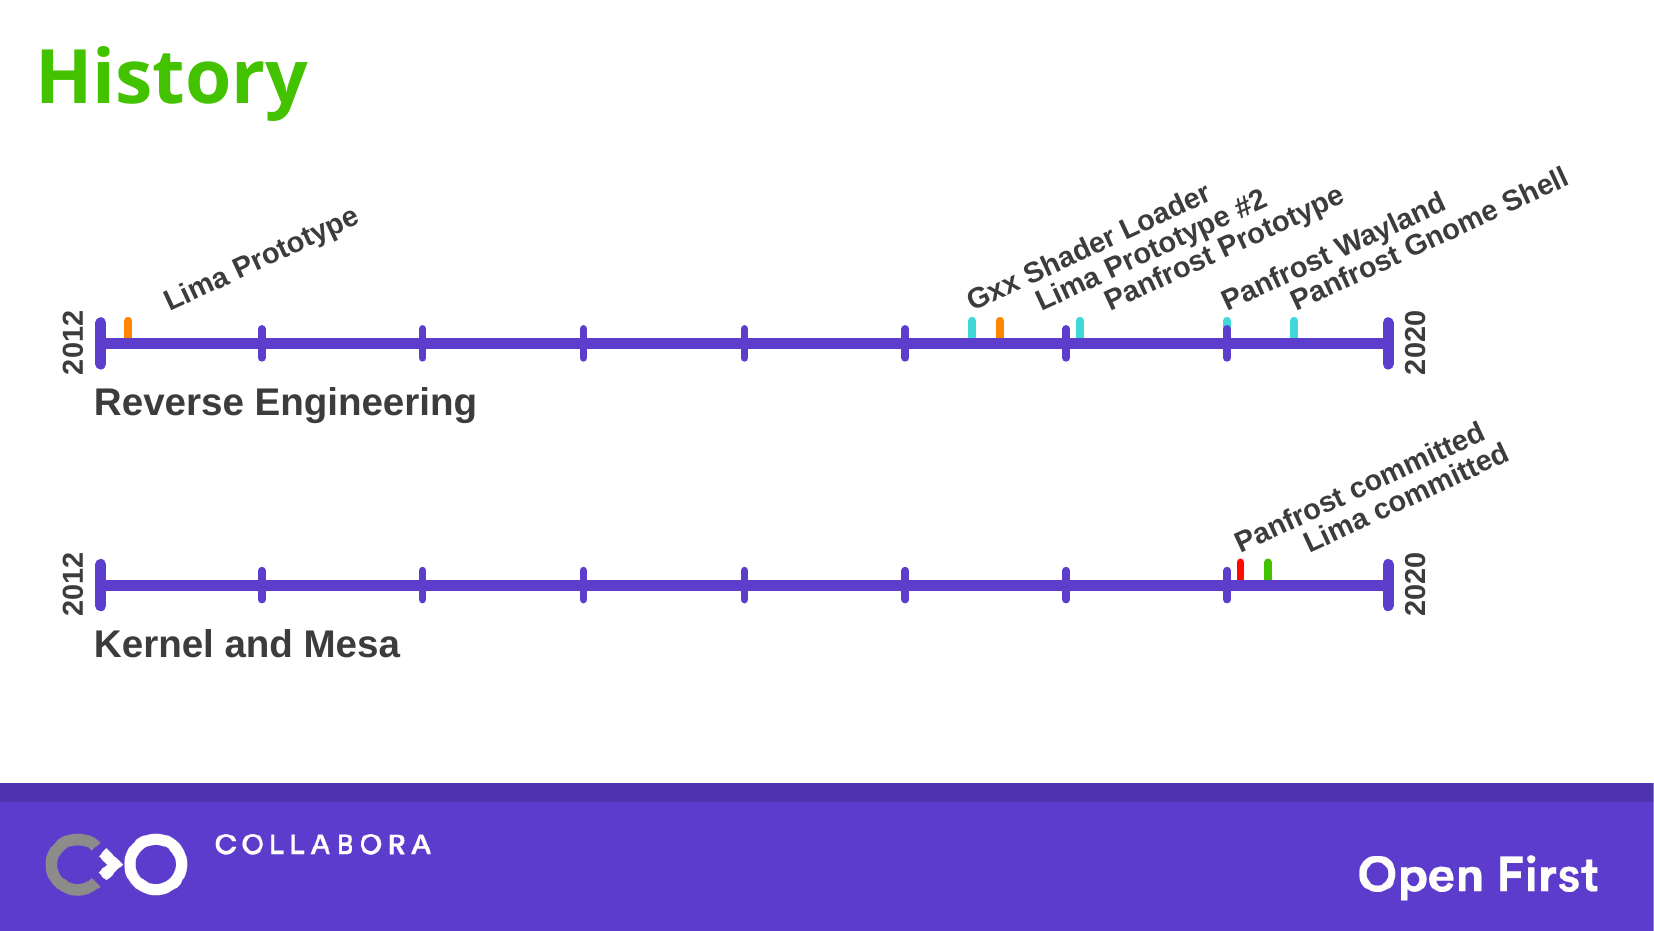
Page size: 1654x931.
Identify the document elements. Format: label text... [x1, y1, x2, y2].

title History [35, 28, 1608, 193]
picture [0, 0, 1654, 931]
